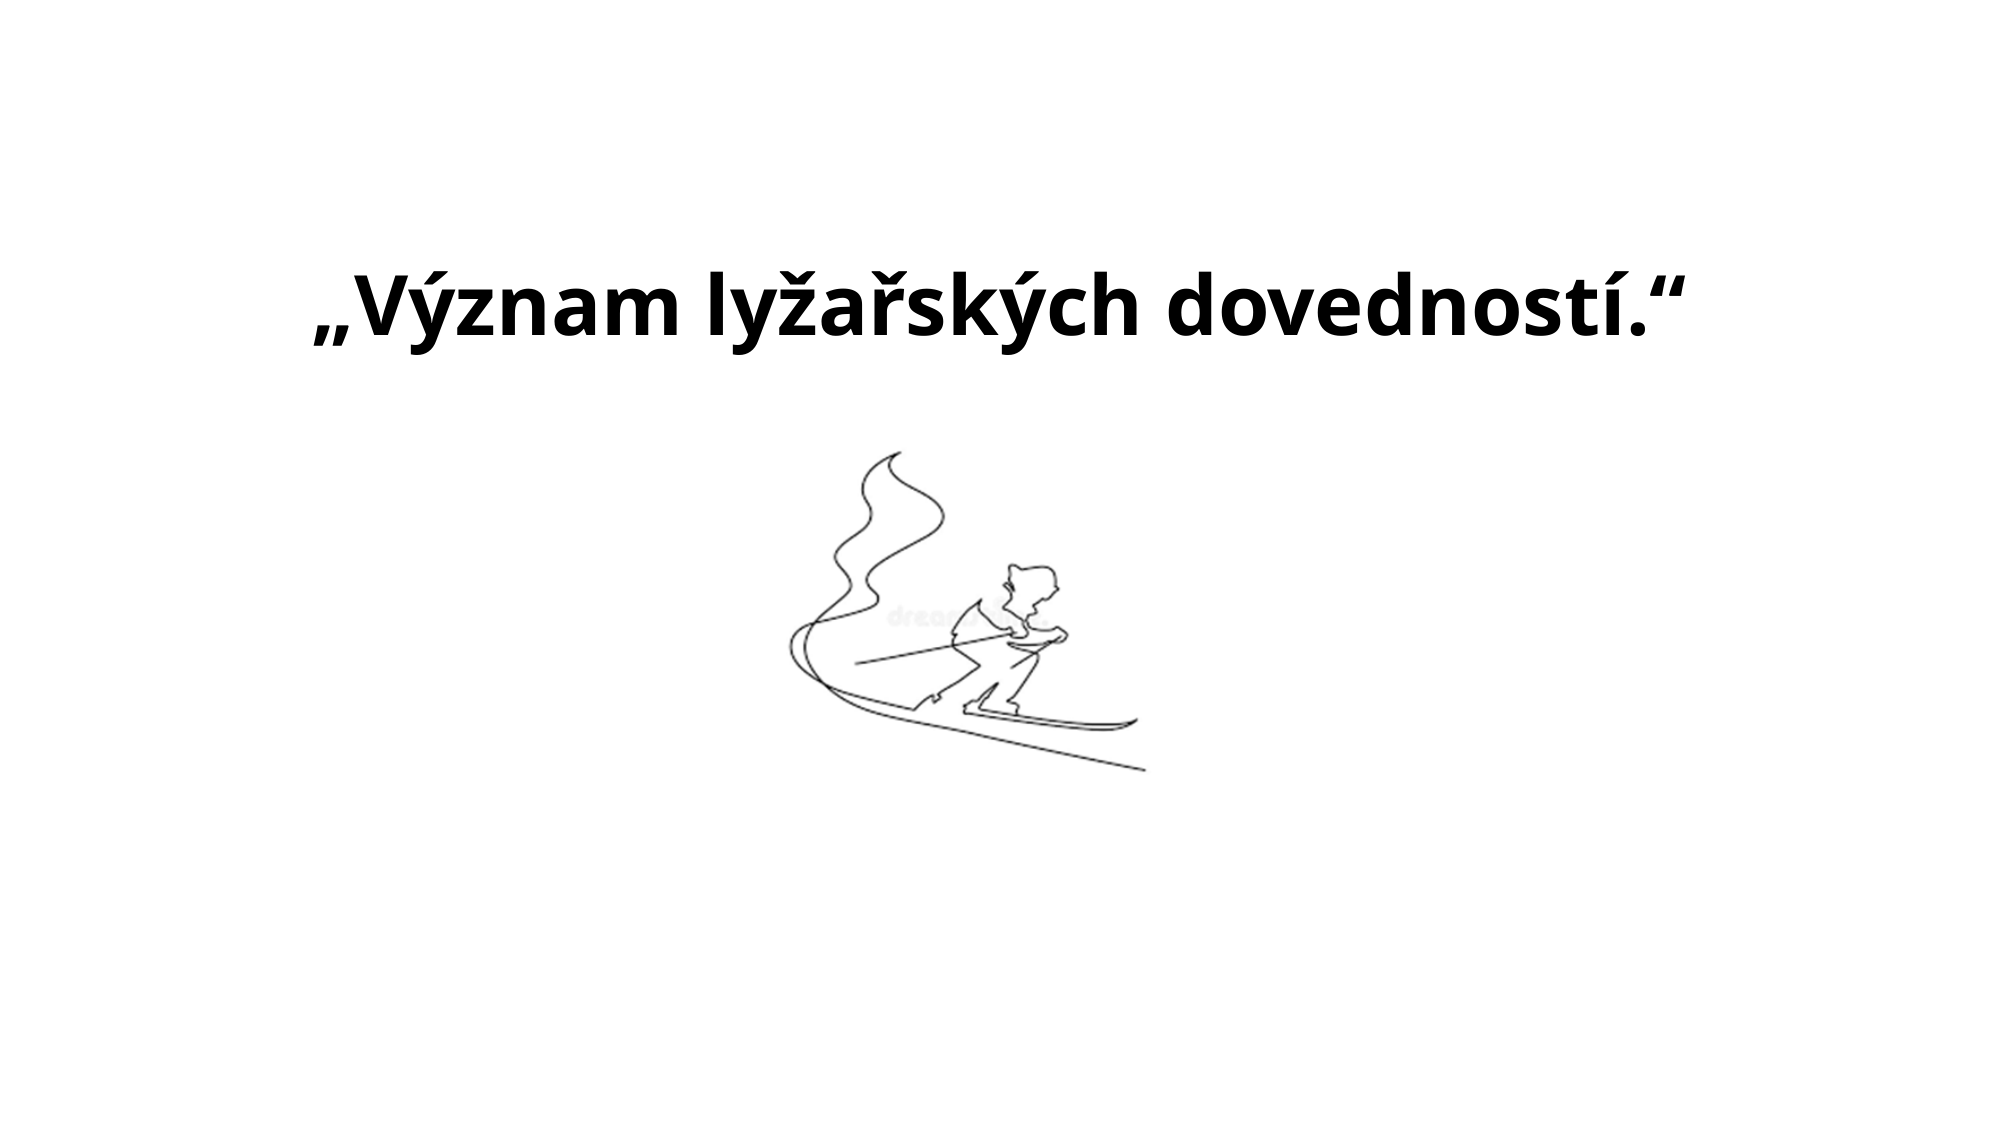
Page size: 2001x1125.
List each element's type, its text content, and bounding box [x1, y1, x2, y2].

title „Význam lyžařských dovedností.“ [137, 88, 1863, 439]
picture [757, 414, 1179, 810]
